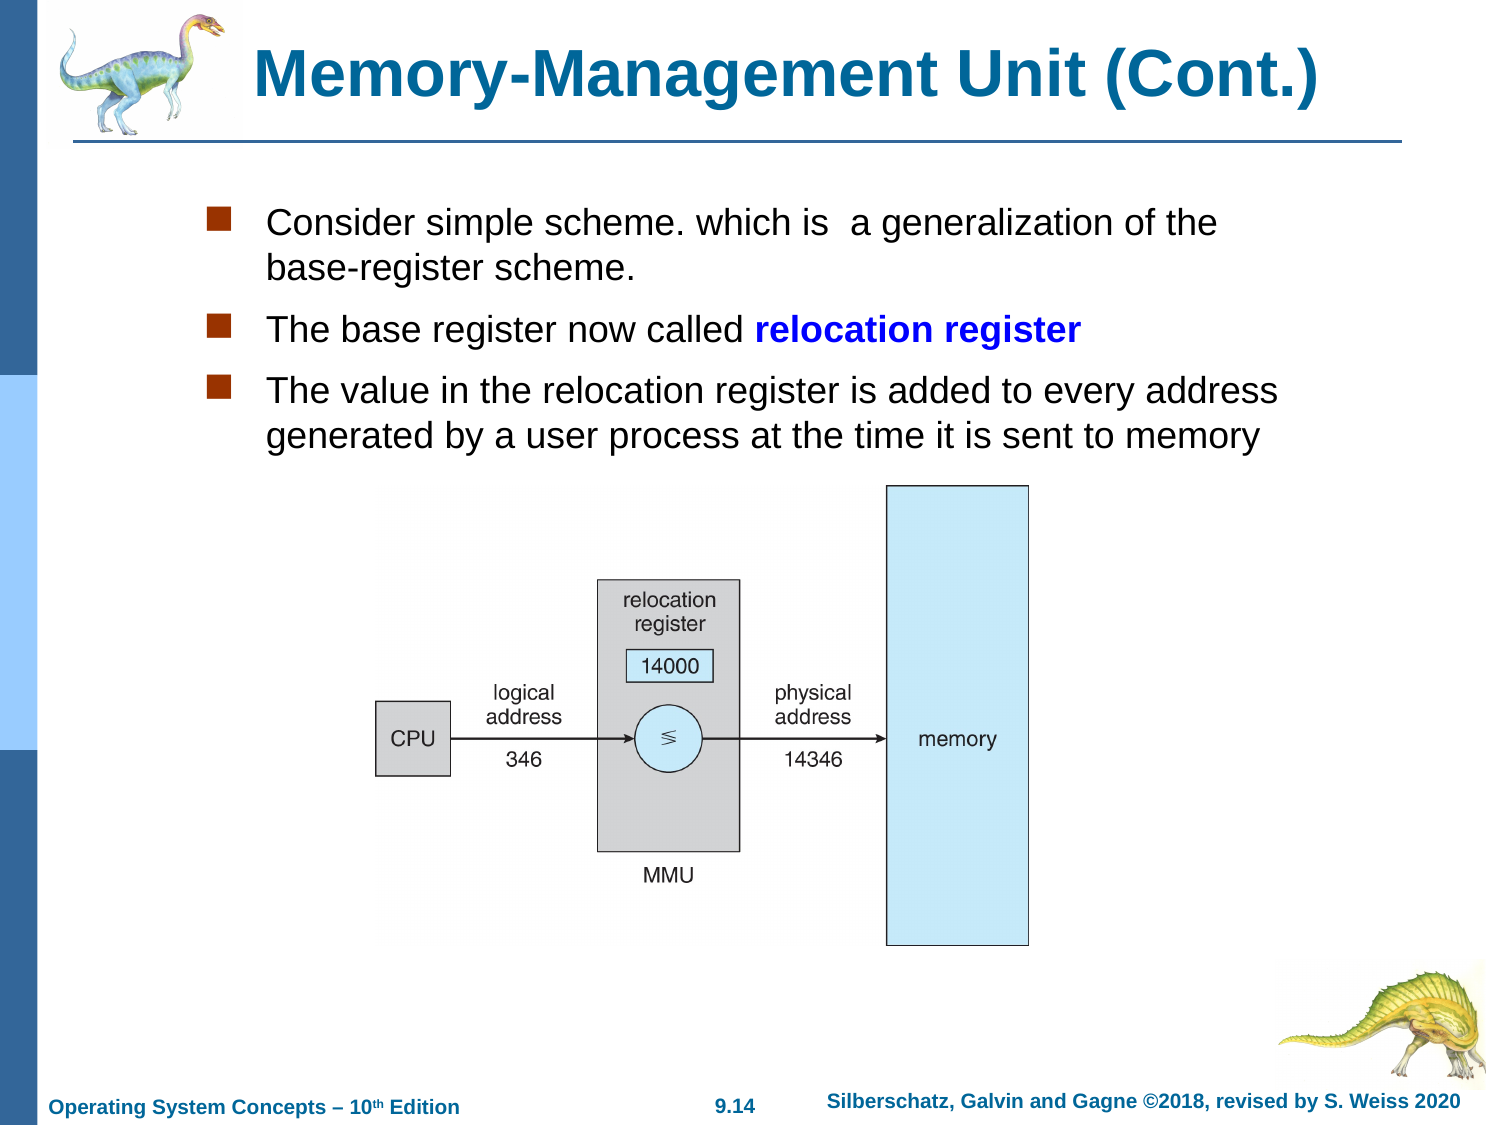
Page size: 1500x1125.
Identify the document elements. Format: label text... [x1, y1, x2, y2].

picture [375, 485, 1029, 946]
picture [46, 0, 243, 149]
picture [1275, 959, 1486, 1090]
title Memory-Management Unit (Cont.) [144, 23, 1431, 118]
list Consider simple scheme. which is a generalization of the base-register scheme. The base register now called relocation register The value in the relocation register is added to every address generated by a user process at the time it is sent to memory [194, 190, 1334, 927]
